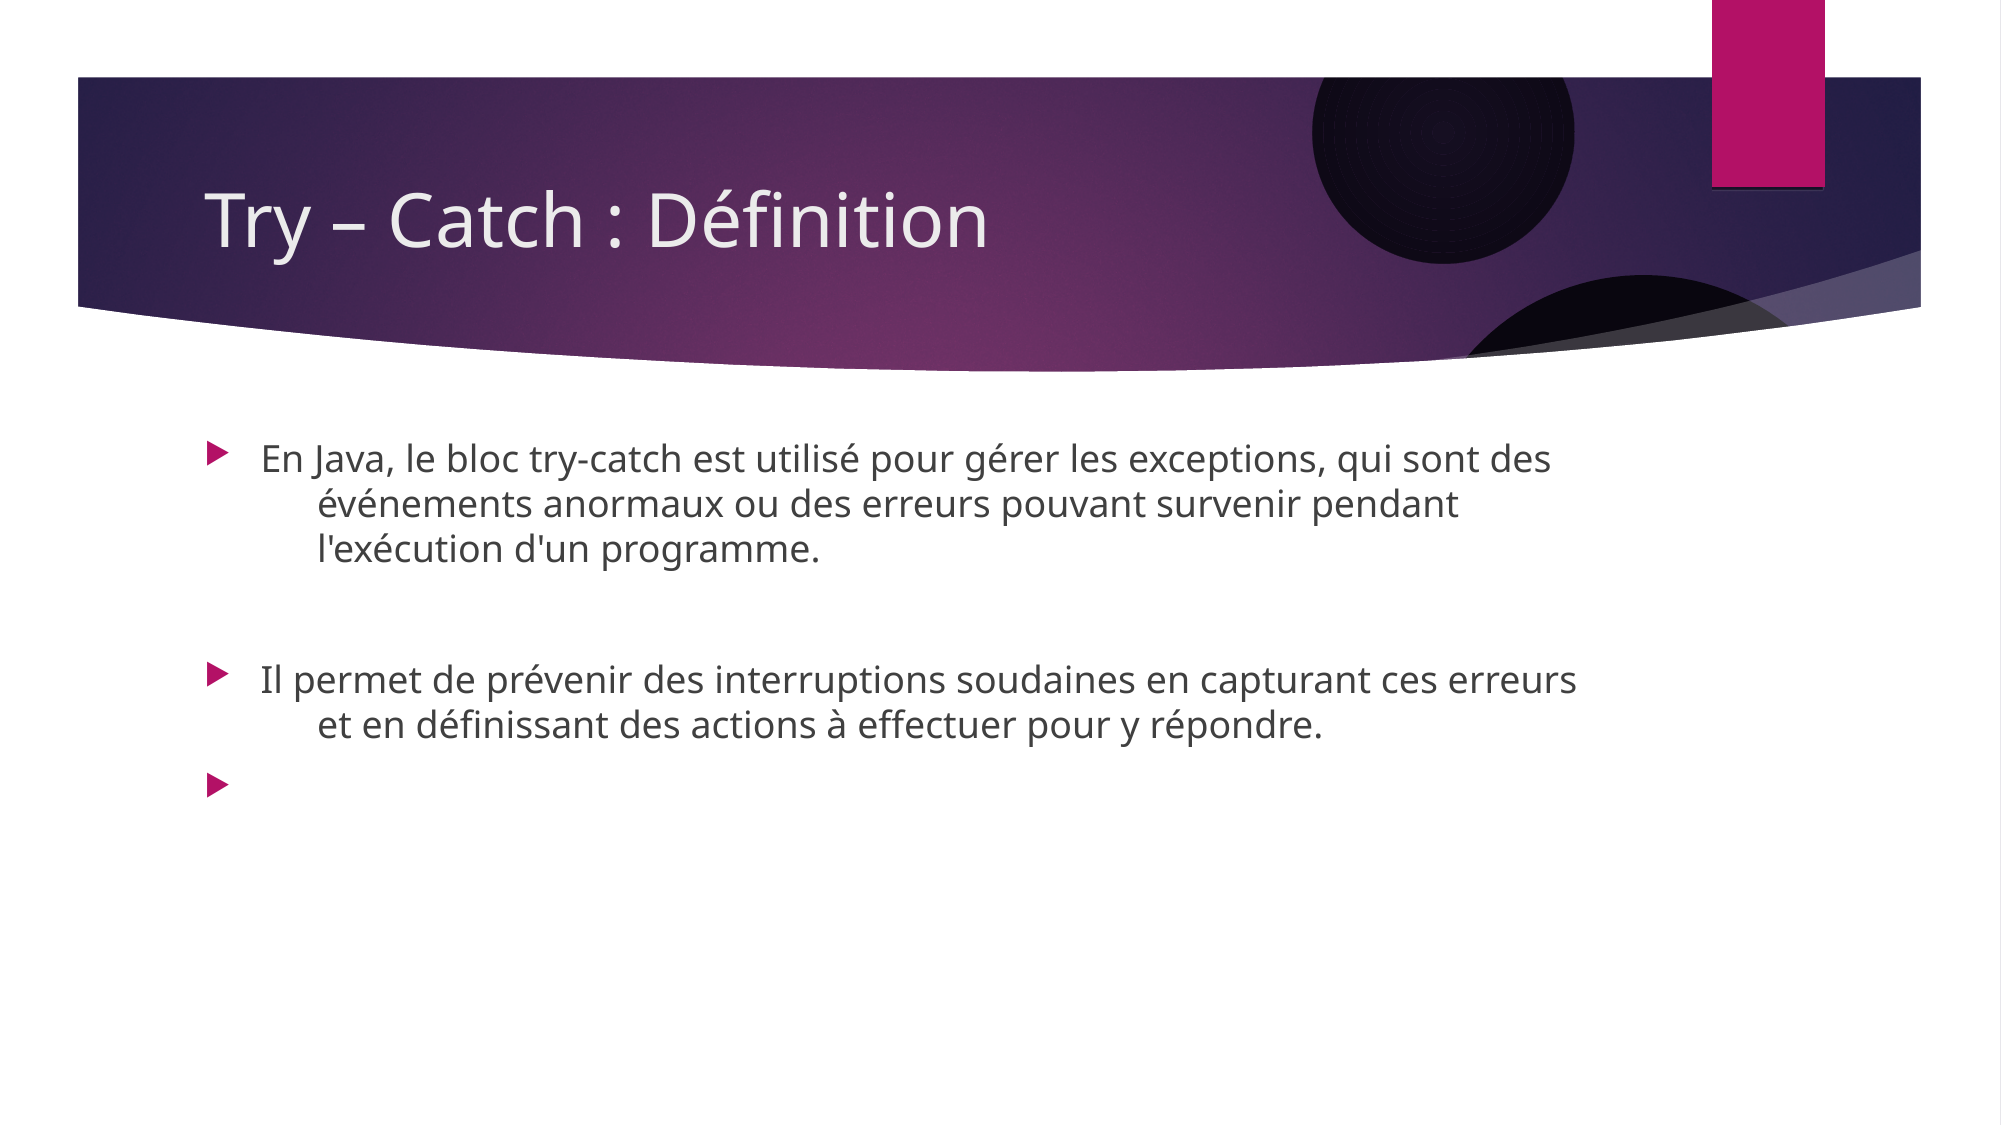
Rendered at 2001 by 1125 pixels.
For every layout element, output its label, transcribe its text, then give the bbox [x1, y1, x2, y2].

title Try – Catch : Définition [189, 159, 1627, 276]
list En Java, le bloc try-catch est utilisé pour gérer les exceptions, qui sont des événements anormaux ou des erreurs pouvant survenir pendant l'exécution d'un programme. Il permet de prévenir des interruptions soudaines en capturant ces erreurs et en définissant des actions à effectuer pour y répondre. [189, 427, 1638, 988]
